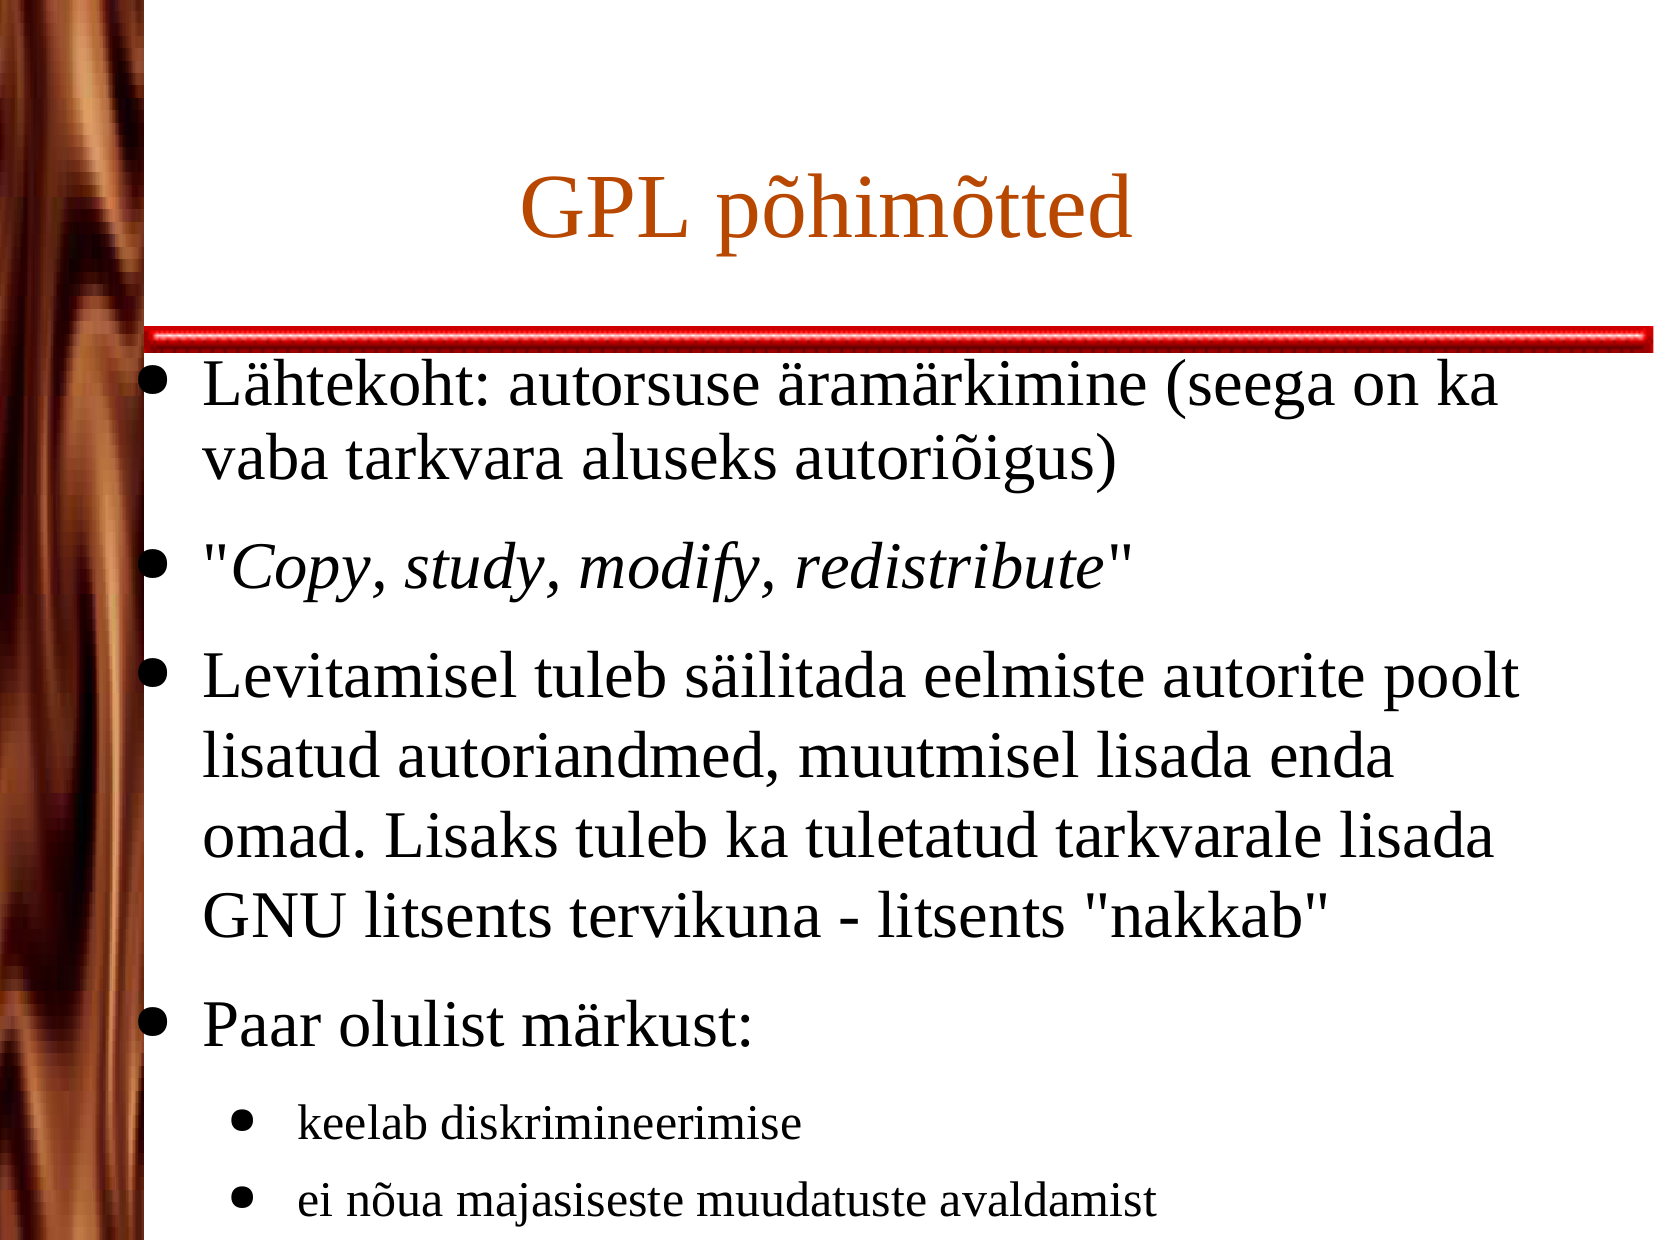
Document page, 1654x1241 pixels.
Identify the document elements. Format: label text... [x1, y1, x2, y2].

title GPL põhimõtted [121, 100, 1533, 312]
picture [0, 0, 1654, 1240]
list Lähtekoht: autorsuse äramärkimine (seega on ka vaba tarkvara aluseks autoriõigus) "Copy, study, modify, redistribute" Levitamisel tuleb säilitada eelmiste autorite poolt lisatud autoriandmed, muutmisel lisada enda omad. Lisaks tuleb ka tuletatud tarkvarale lisada GNU litsents tervikuna - litsents "nakkab" Paar olulist märkust: keelab diskrimineerimise ei nõua majasiseste muudatuste avaldamist [121, 344, 1533, 1227]
